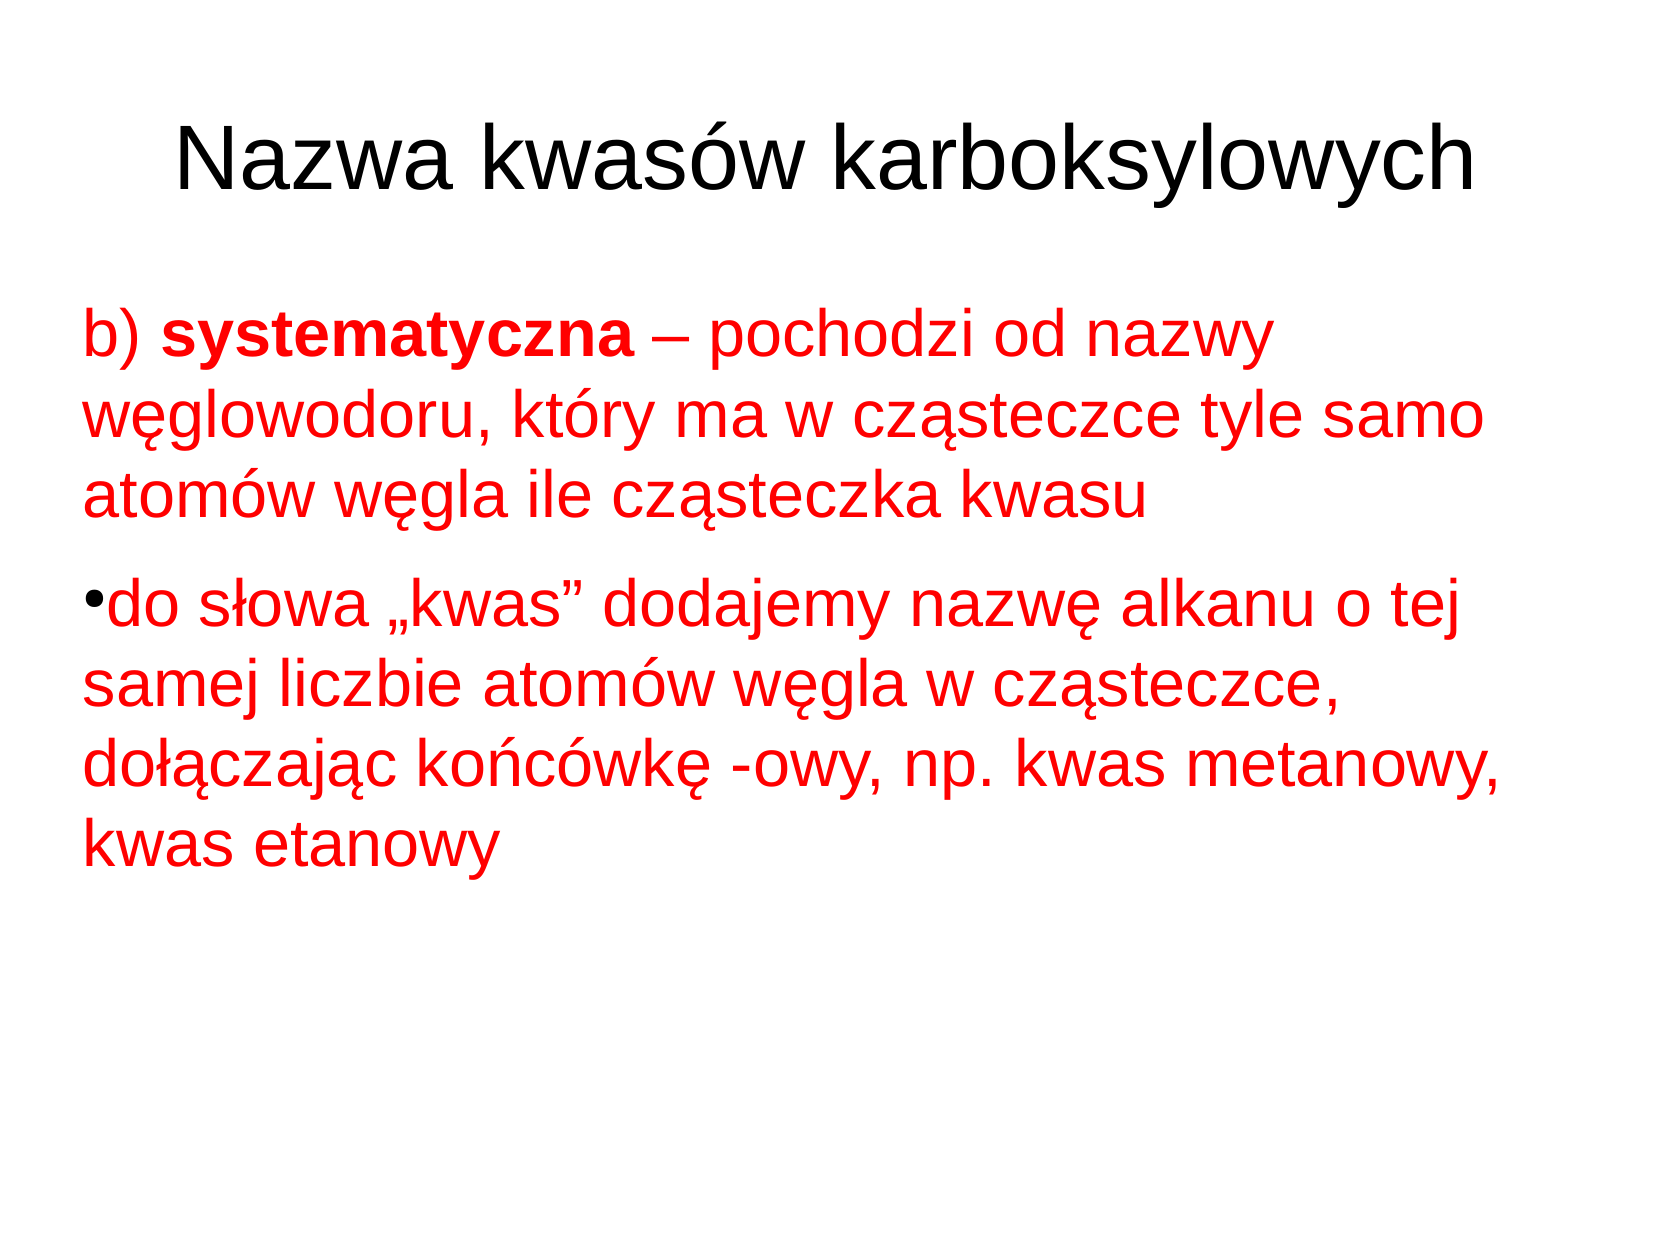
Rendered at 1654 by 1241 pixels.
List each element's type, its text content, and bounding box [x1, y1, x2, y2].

title Nazwa kwasów karboksylowych [82, 49, 1571, 257]
list b) systematyczna – pochodzi od nazwy węglowodoru, który ma w cząsteczce tyle samo atomów węgla ile cząsteczka kwasu do słowa „kwas” dodajemy nazwę alkanu o tej samej liczbie atomów węgla w cząsteczce, dołączając końcówkę -owy, np. kwas metanowy, kwas etanowy [82, 290, 1571, 1109]
